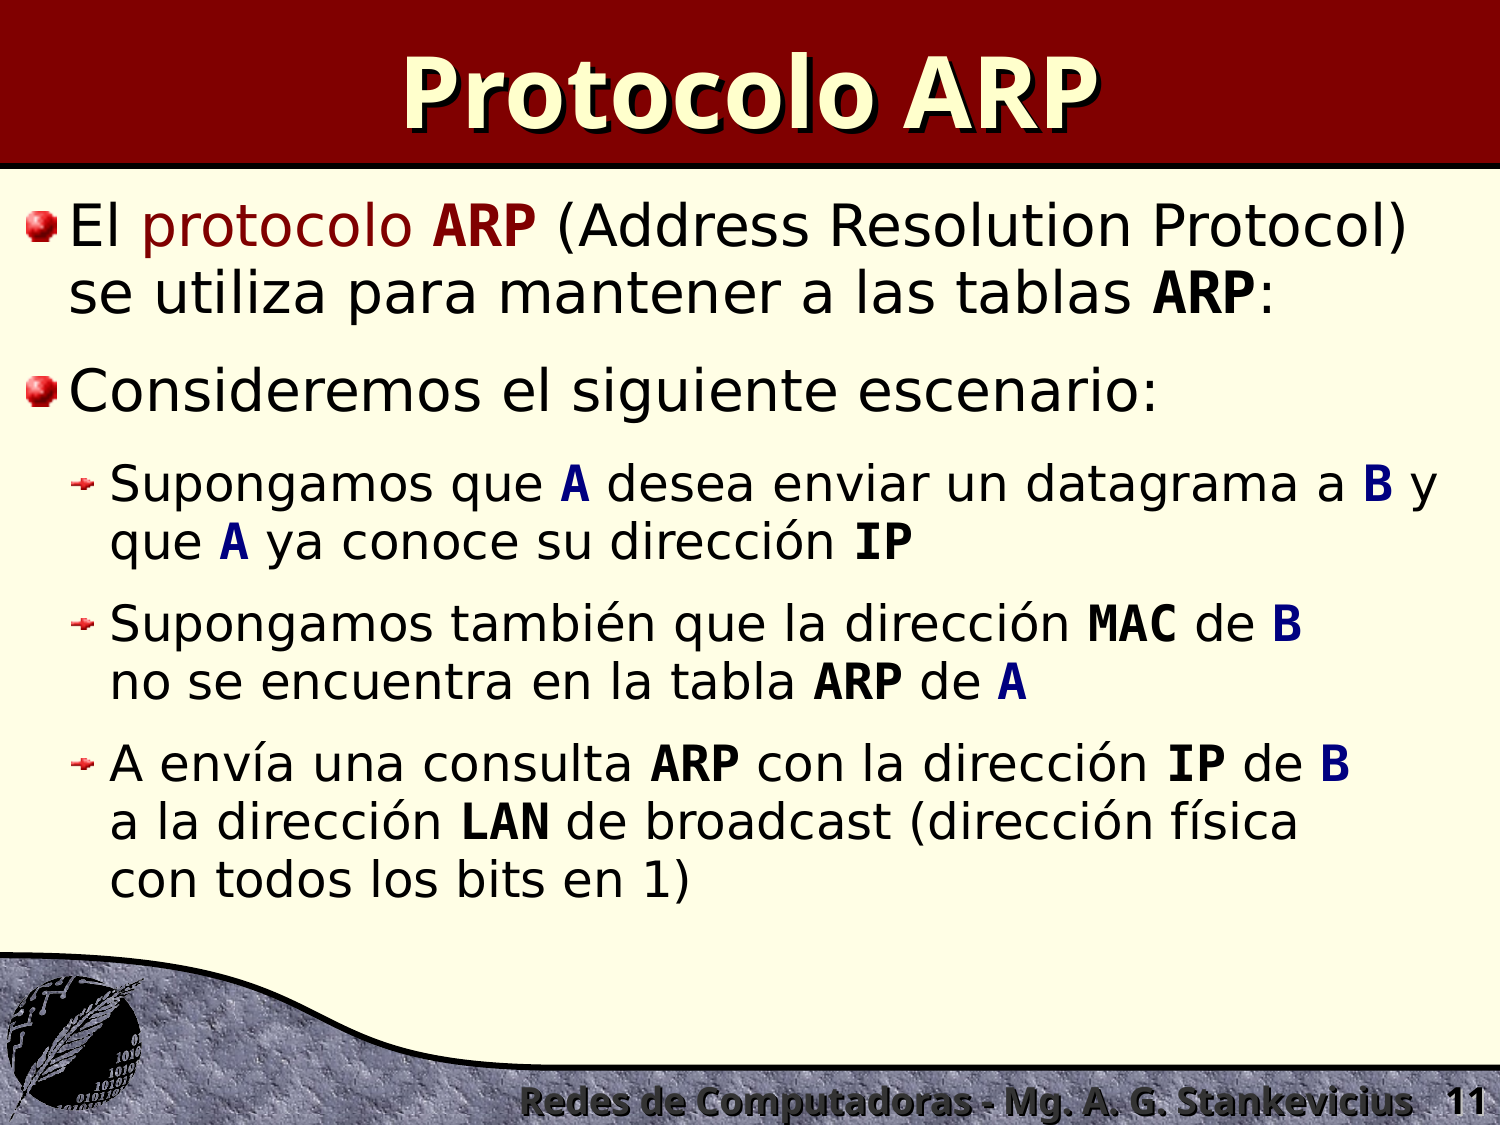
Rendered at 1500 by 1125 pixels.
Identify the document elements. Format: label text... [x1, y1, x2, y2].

picture [1047, 1100, 1054, 1110]
picture [790, 1100, 795, 1110]
list El protocolo ARP (Address Resolution Protocol) se utiliza para mantener a las tablas ARP: Consideremos el siguiente escenario: Supongamos que A desea enviar un datagrama a B y que A ya conoce su dirección IP Supongamos también que la dirección MAC de B no se encuentra en la tabla ARP de A A envía una consulta ARP con la dirección IP de B a la dirección LAN de broadcast (dirección física con todos los bits en 1) [11, 192, 1486, 921]
picture [0, 959, 1500, 1125]
title Protocolo ARP [15, 5, 1485, 160]
